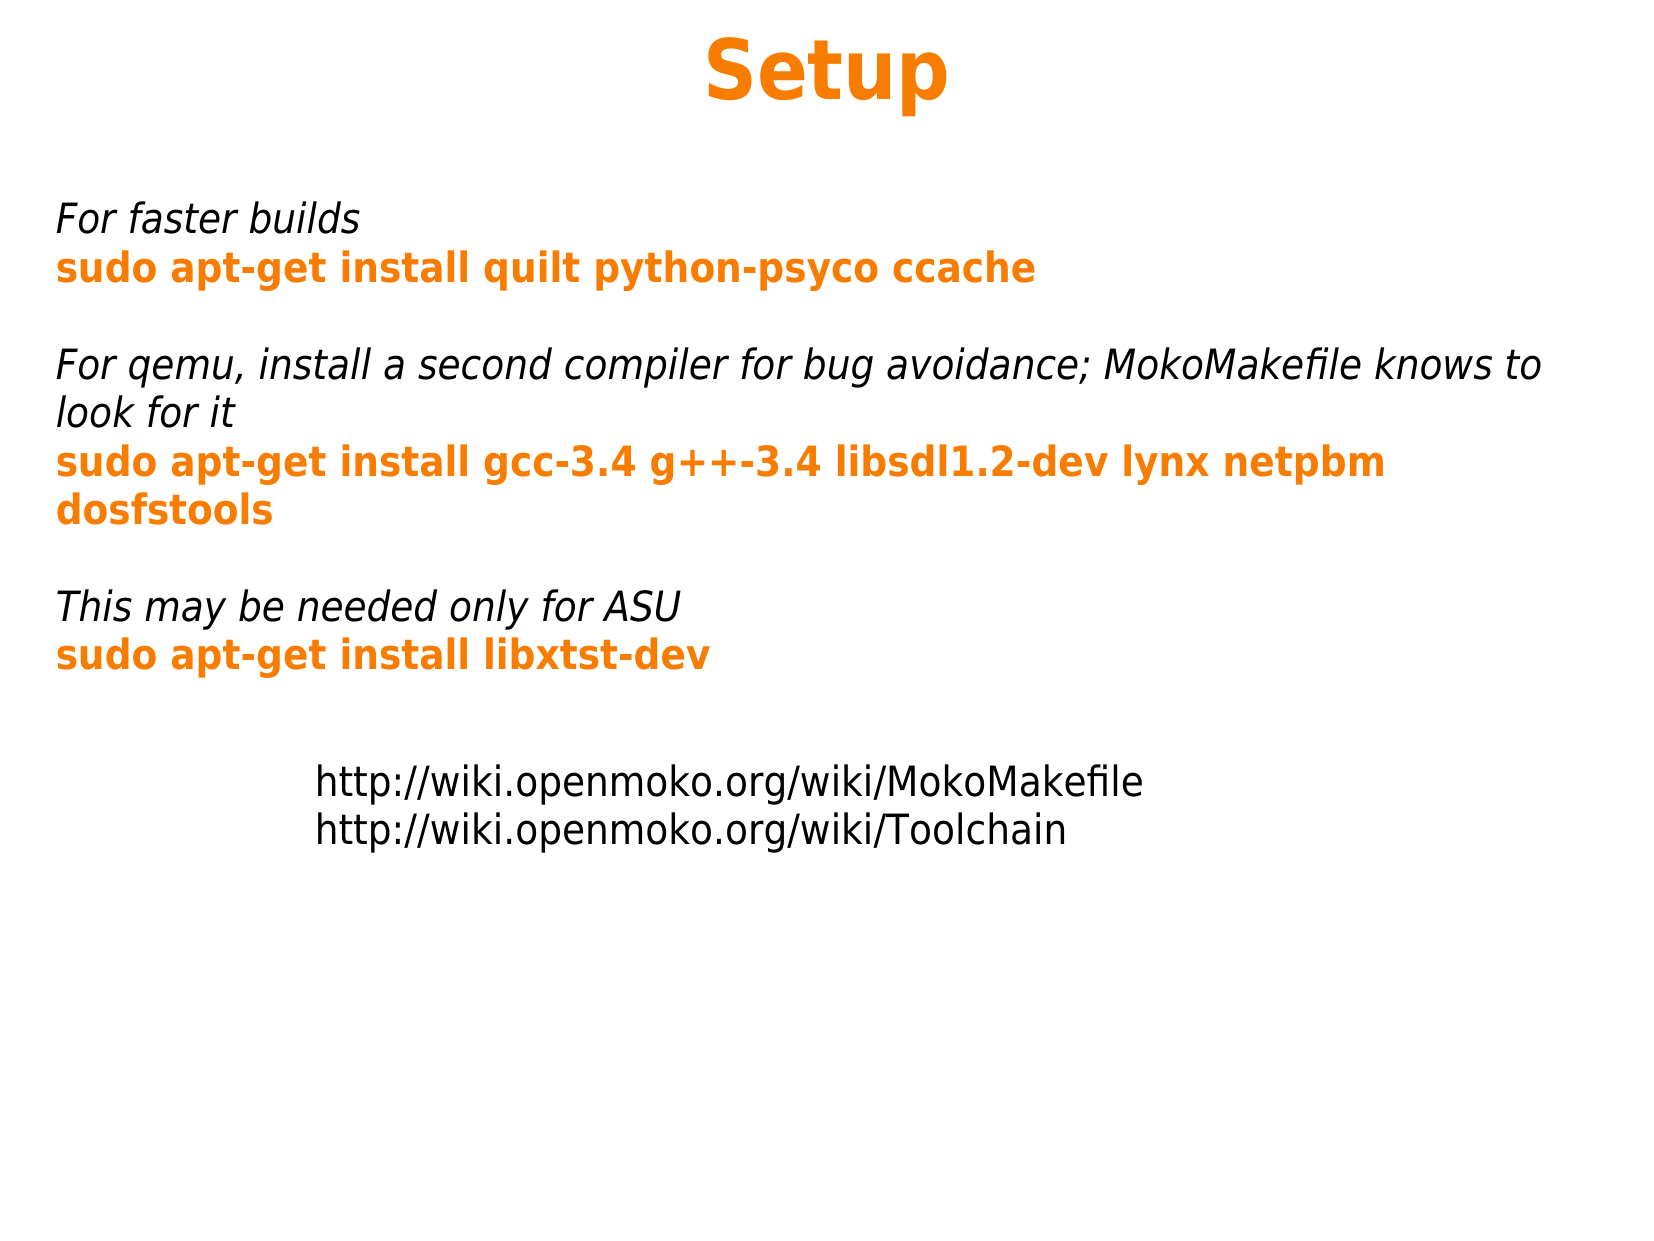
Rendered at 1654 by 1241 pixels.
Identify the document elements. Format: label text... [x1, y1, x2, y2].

text_box For faster builds sudo apt-get install quilt python-psyco ccache For qemu, install a second compiler for bug avoidance; MokoMakefile knows to look for it sudo apt-get install gcc-3.4 g++-3.4 libsdl1.2-dev lynx netpbm dosfstools This may be needed only for ASU sudo apt-get install libxtst-dev [41, 187, 1613, 751]
text_box Setup [641, 14, 1013, 151]
text_box http://wiki.openmoko.org/wiki/MokoMakefile http://wiki.openmoko.org/wiki/Toolchain [300, 750, 1313, 862]
